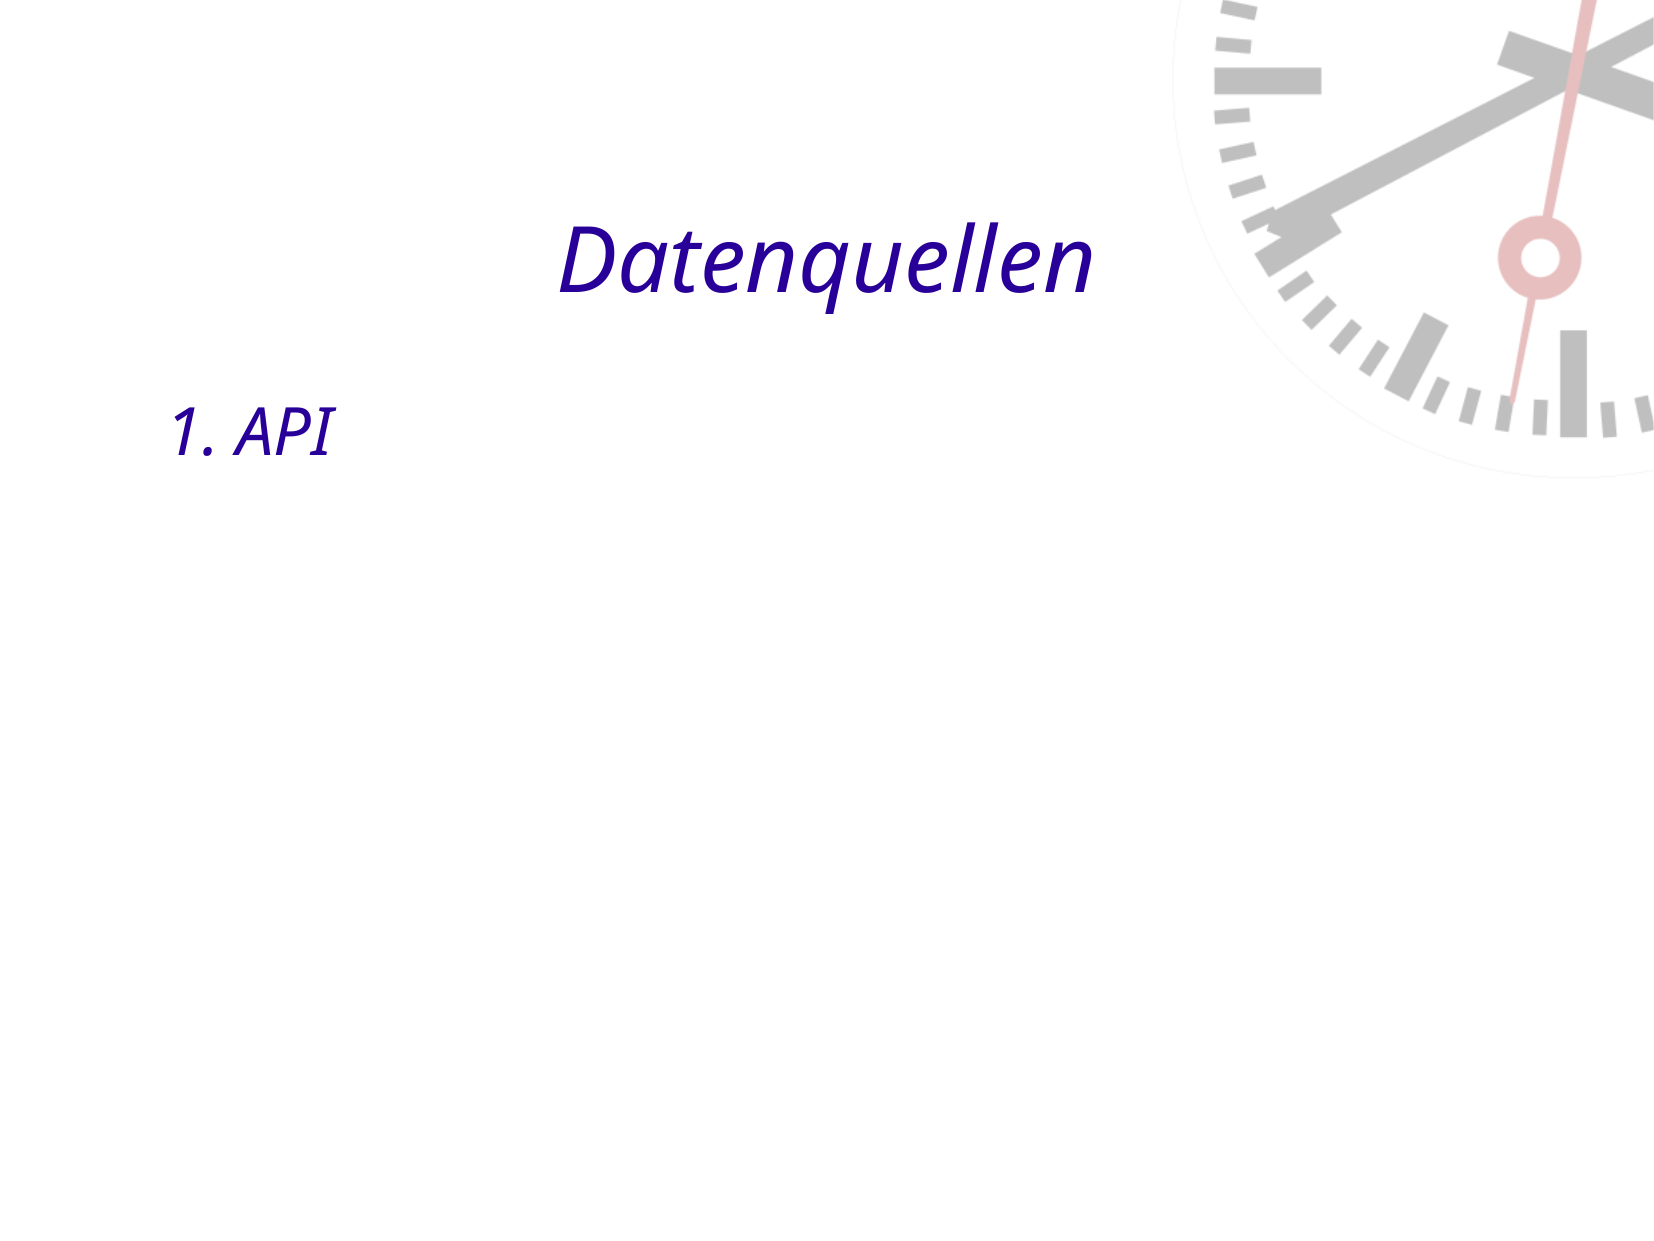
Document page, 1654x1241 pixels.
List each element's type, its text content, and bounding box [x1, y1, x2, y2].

picture [0, 0, 1654, 1241]
title Datenquellen [147, 153, 1506, 361]
list API [147, 383, 1506, 1188]
